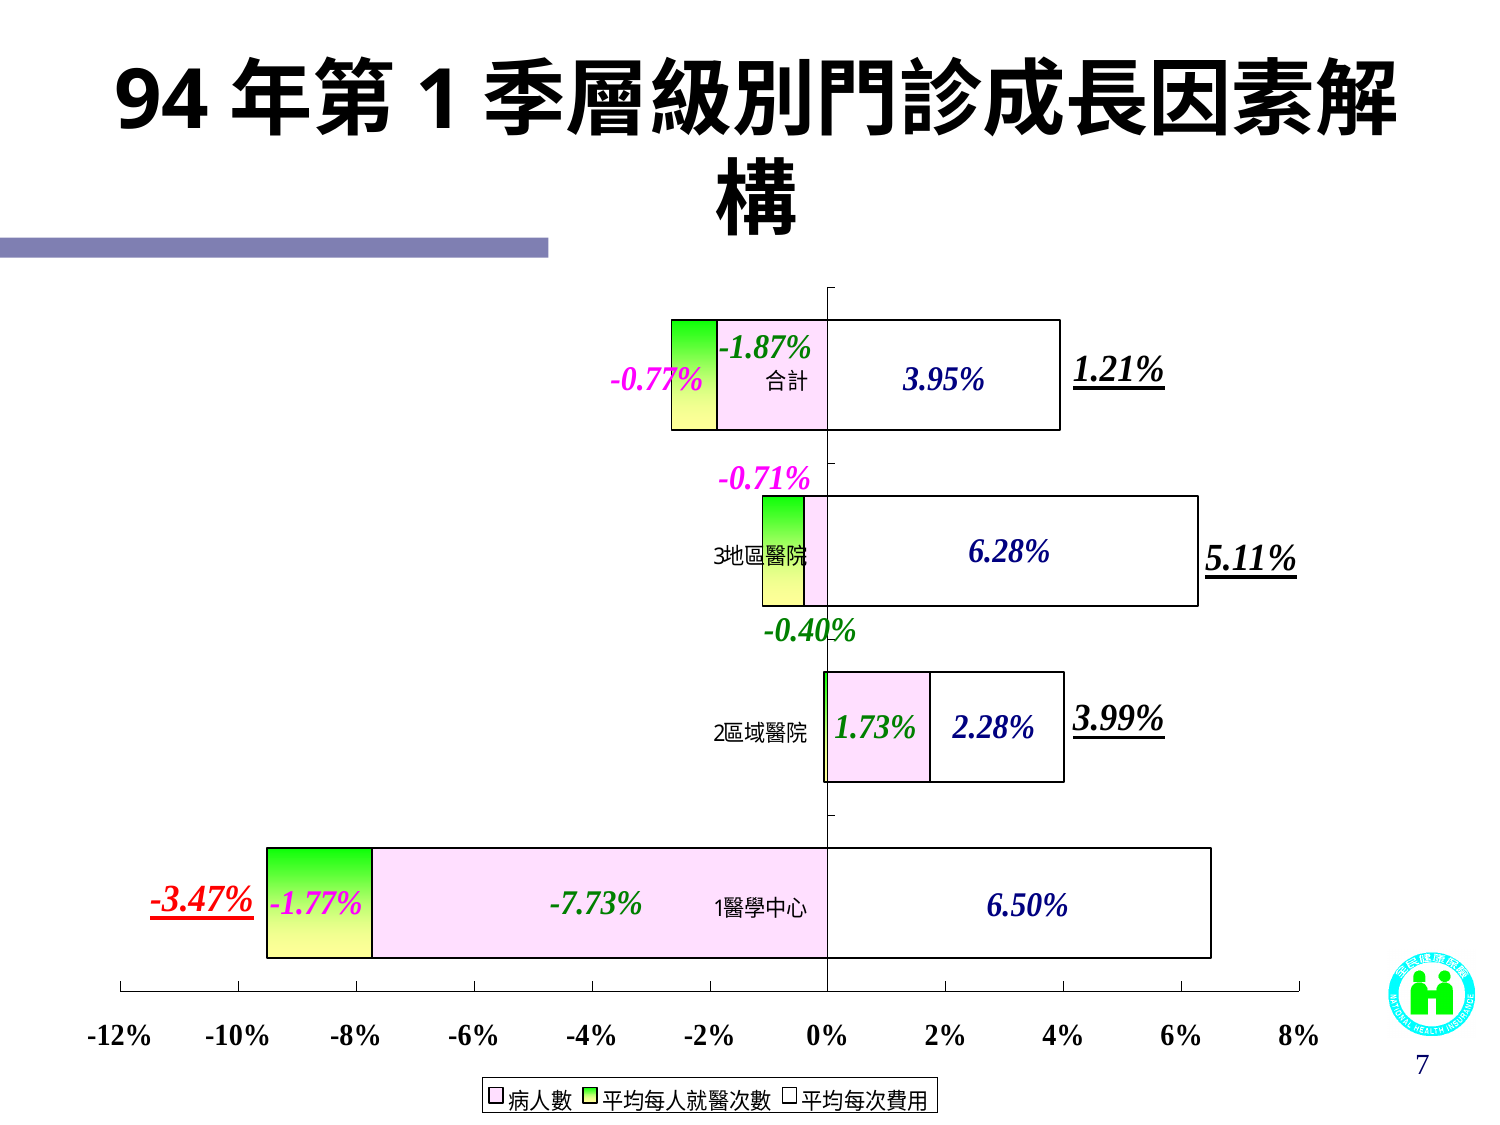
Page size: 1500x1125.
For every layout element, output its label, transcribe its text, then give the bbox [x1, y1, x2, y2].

text_box [1400, 1037, 1476, 1125]
picture [62, 264, 1357, 1125]
title 94年第1季層級別門診成長因素解構 [70, 37, 1443, 175]
